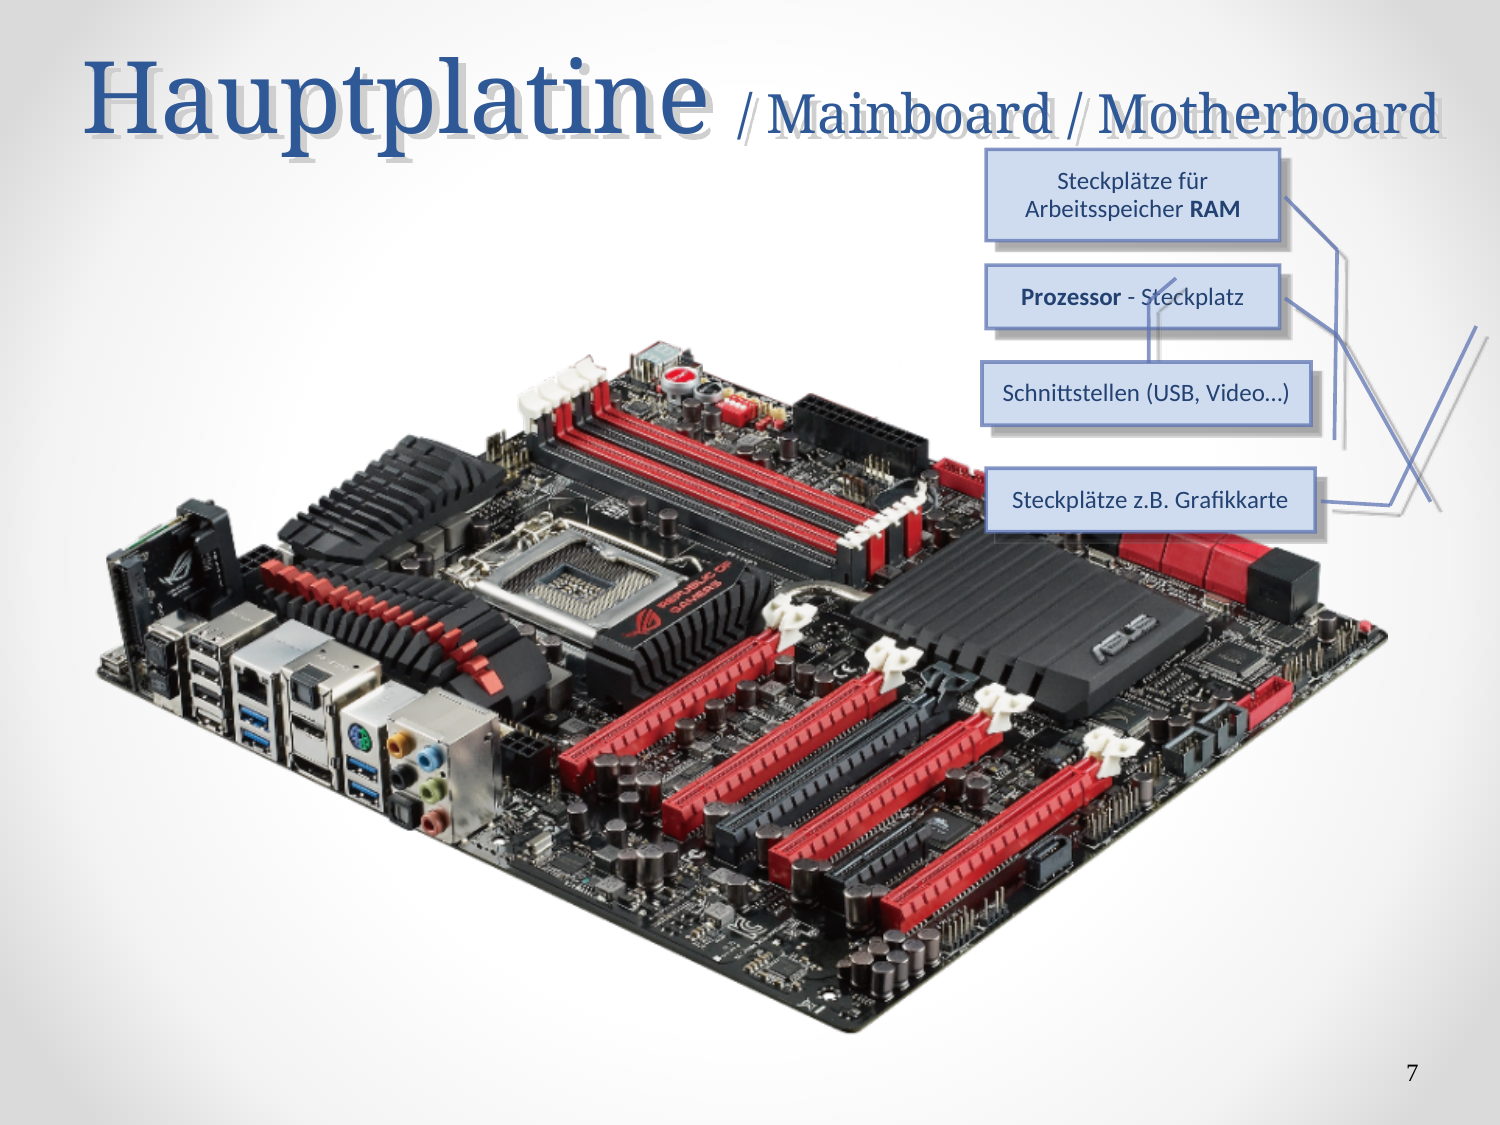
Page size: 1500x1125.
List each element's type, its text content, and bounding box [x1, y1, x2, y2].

title Hauptplatine / Mainboard / Motherboard [41, 24, 1483, 161]
text_box Prozessor - Steckplatz [986, 265, 1280, 328]
text_box Steckplätze z.B. Grafikkarte [986, 468, 1315, 532]
text_box Schnittstellen (USB, Video…) [982, 278, 1311, 425]
picture [0, 0, 1500, 1125]
text_box <Foliennummer> [1401, 1042, 1494, 1103]
text_box Steckplätze für Arbeitsspeicher RAM [986, 149, 1280, 241]
